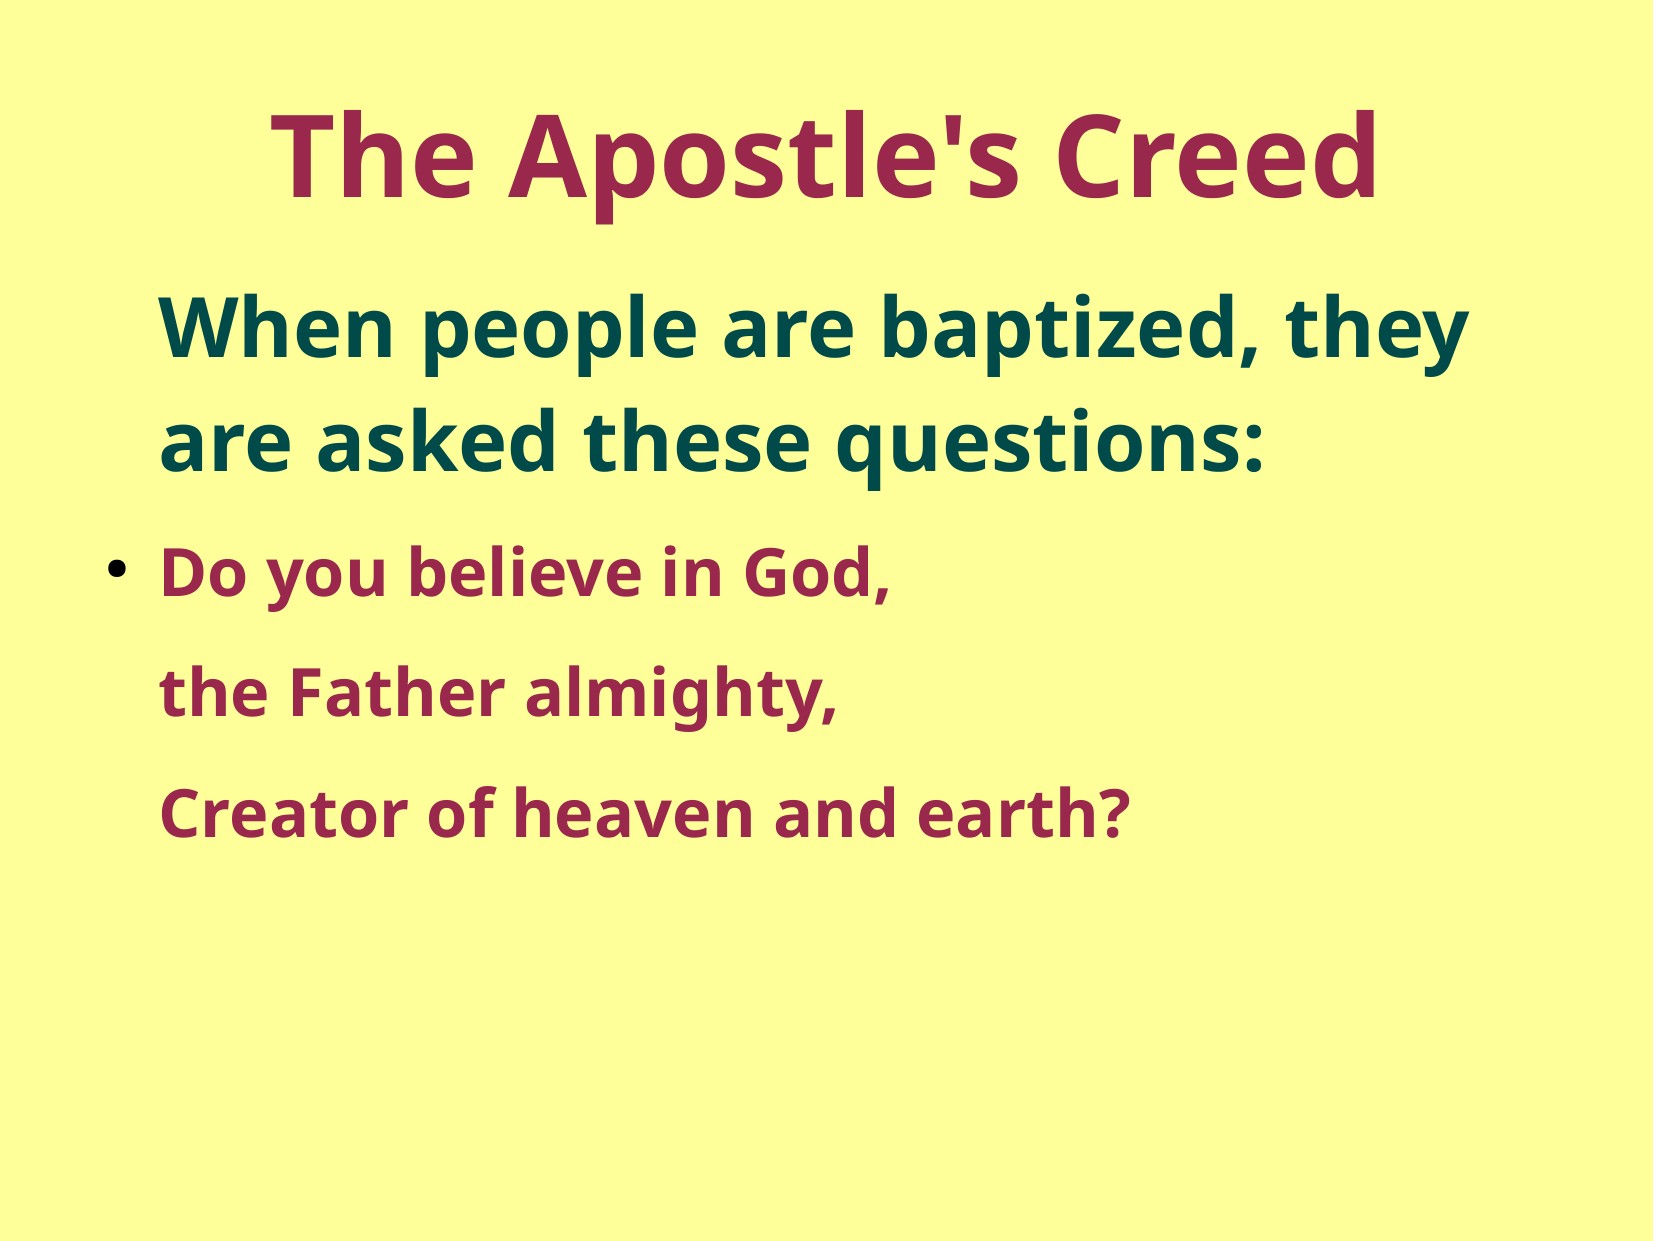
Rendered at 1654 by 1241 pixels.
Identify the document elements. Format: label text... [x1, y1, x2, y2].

title The Apostle's Creed [82, 49, 1571, 257]
list When people are baptized, they are asked these questions: Do you believe in God, the Father almighty, Creator of heaven and earth? [87, 268, 1576, 1088]
